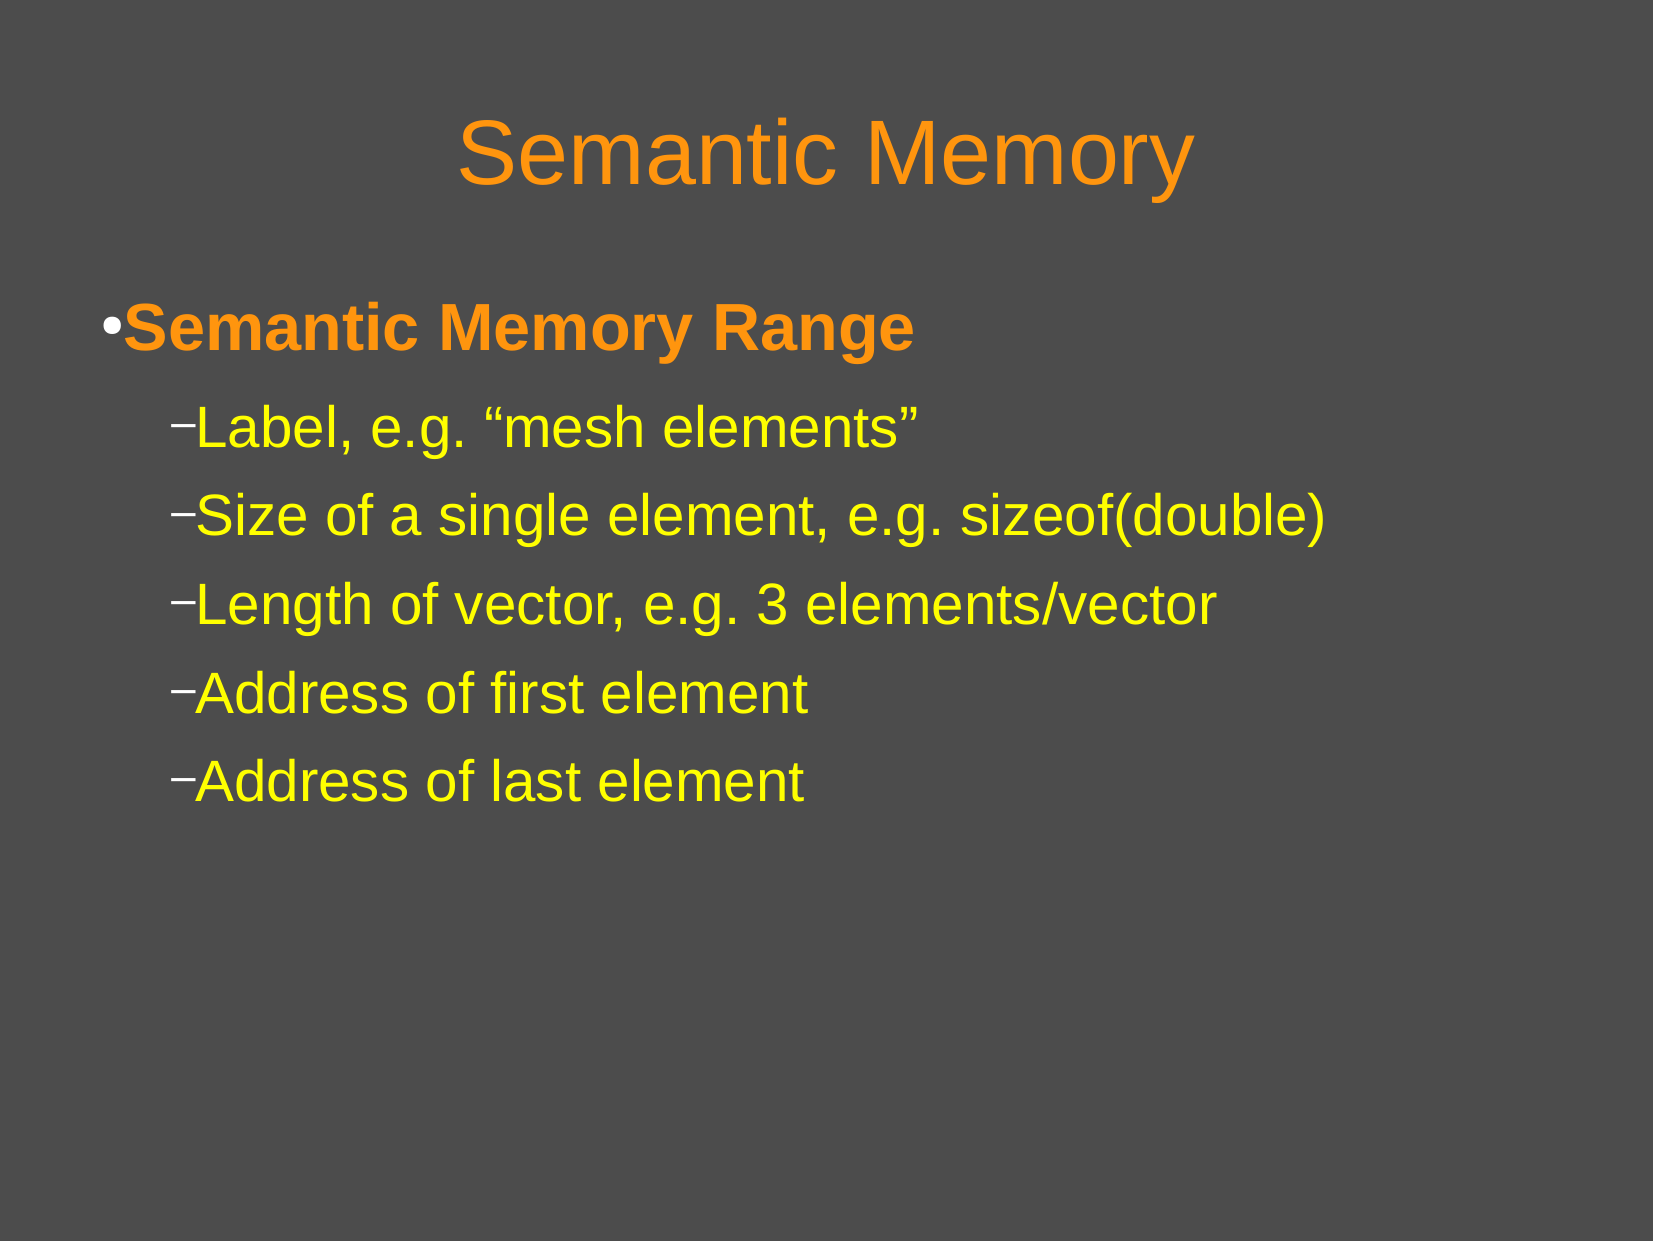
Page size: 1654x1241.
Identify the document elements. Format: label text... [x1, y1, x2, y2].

list Semantic Memory Range Label, e.g. “mesh elements” Size of a single element, e.g. sizeof(double) Length of vector, e.g. 3 elements/vector Address of first element Address of last element [82, 290, 1571, 1010]
title Semantic Memory [82, 49, 1571, 257]
